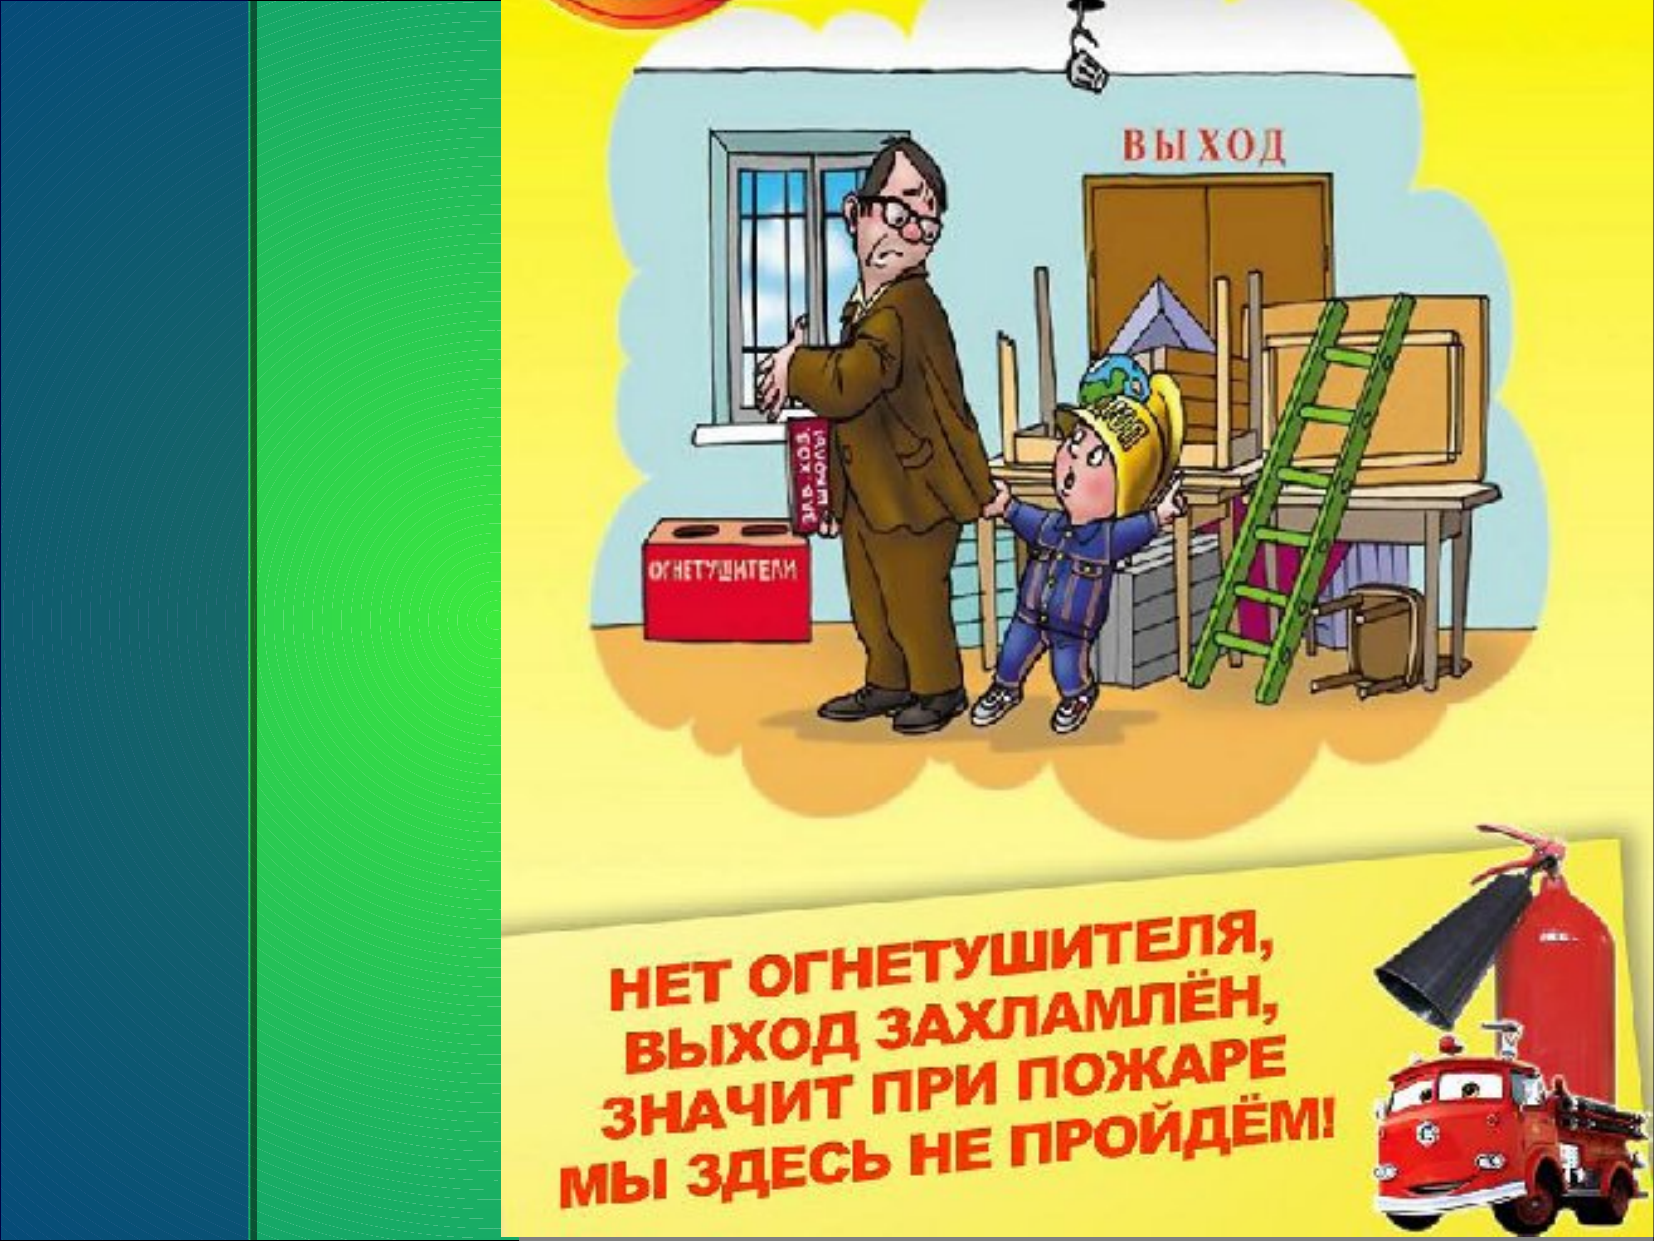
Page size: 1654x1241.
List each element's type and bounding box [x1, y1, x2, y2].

picture [501, 0, 1654, 1237]
